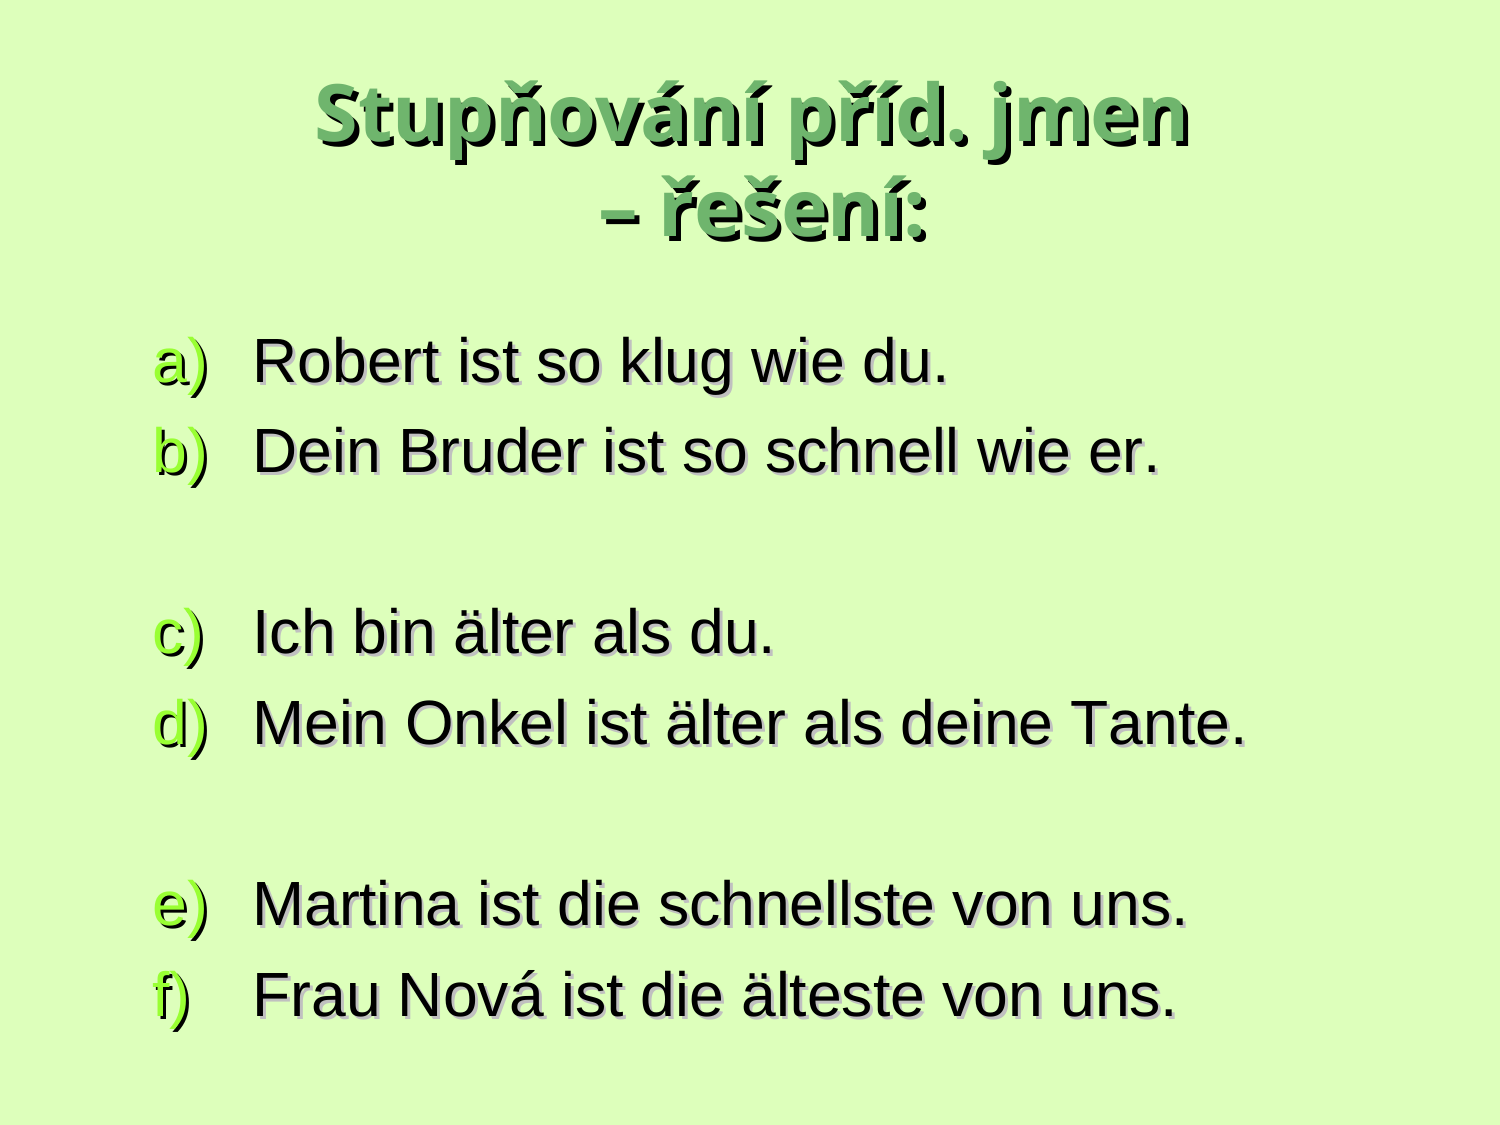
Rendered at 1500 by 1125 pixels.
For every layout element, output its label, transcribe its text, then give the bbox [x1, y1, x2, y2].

title Stupňování příd. jmen – řešení: [75, 40, 1451, 276]
list Robert ist so klug wie du. Dein Bruder ist so schnell wie er. Ich bin älter als du. Mein Onkel ist älter als deine Tante. Martina ist die schnellste von uns. Frau Nová ist die älteste von uns. [137, 312, 1451, 1037]
